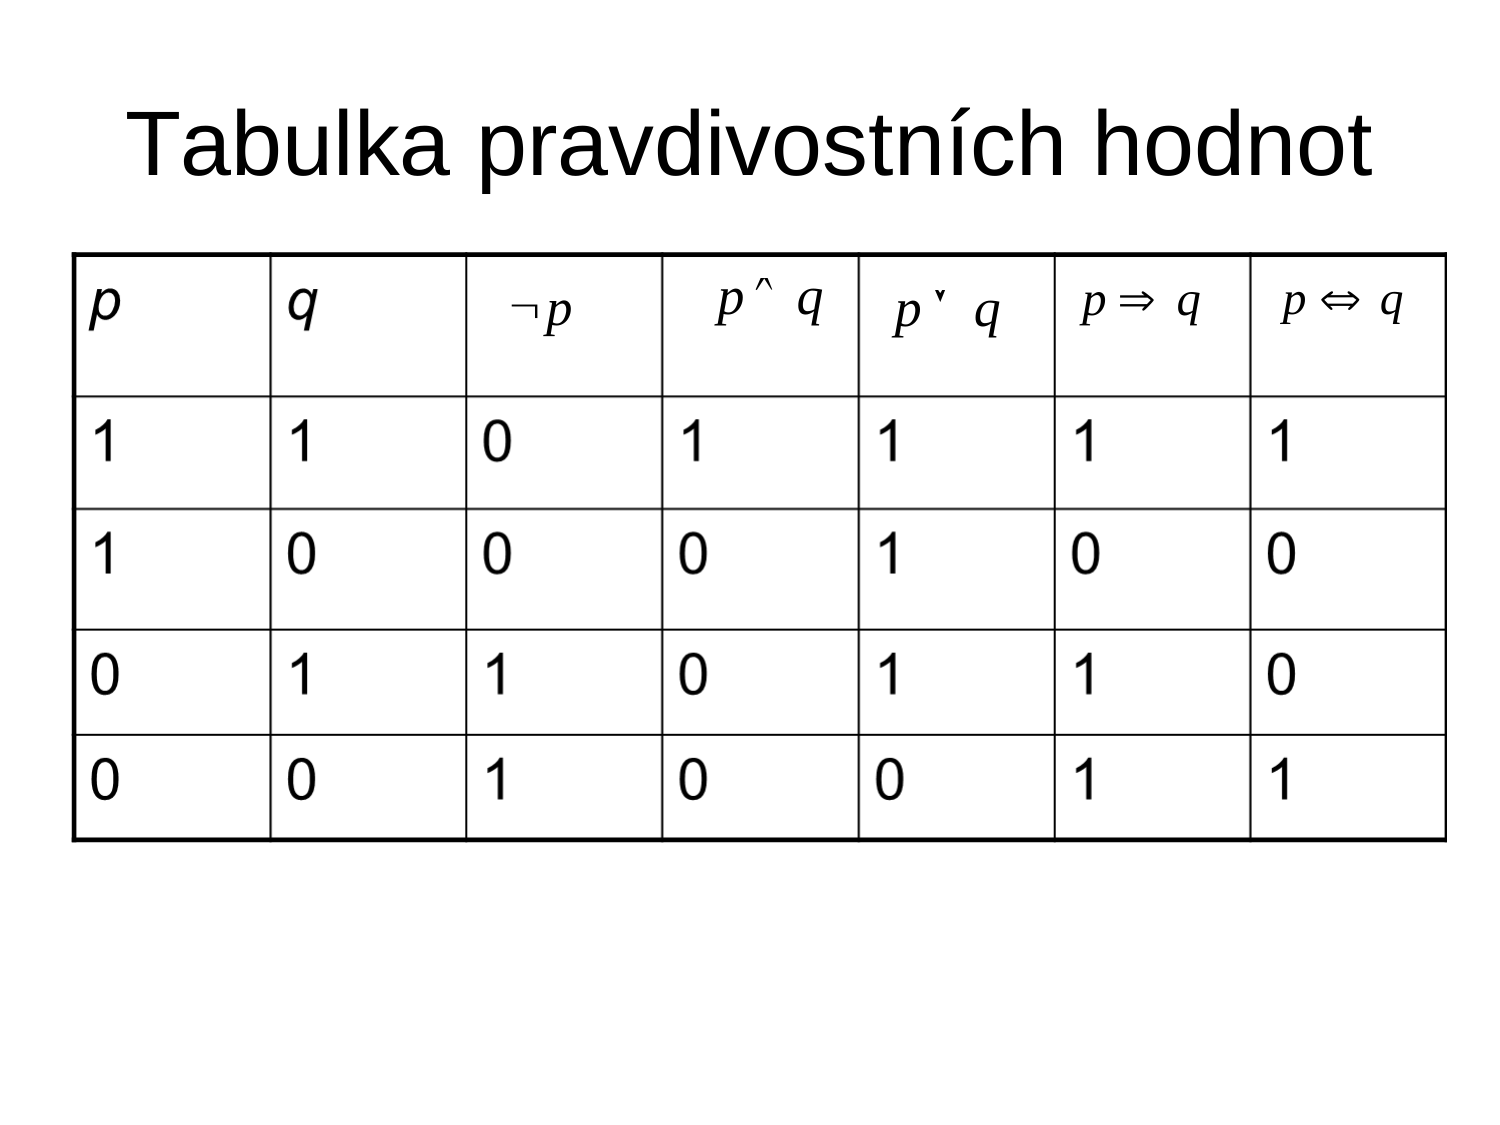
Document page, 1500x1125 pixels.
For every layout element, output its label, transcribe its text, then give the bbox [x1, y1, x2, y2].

chart [879, 290, 1010, 350]
title Tabulka pravdivostních hodnot [75, 45, 1426, 233]
chart [1269, 278, 1412, 334]
chart [1069, 278, 1211, 336]
chart [501, 290, 585, 348]
chart [702, 278, 833, 338]
picture [54, 245, 1447, 849]
